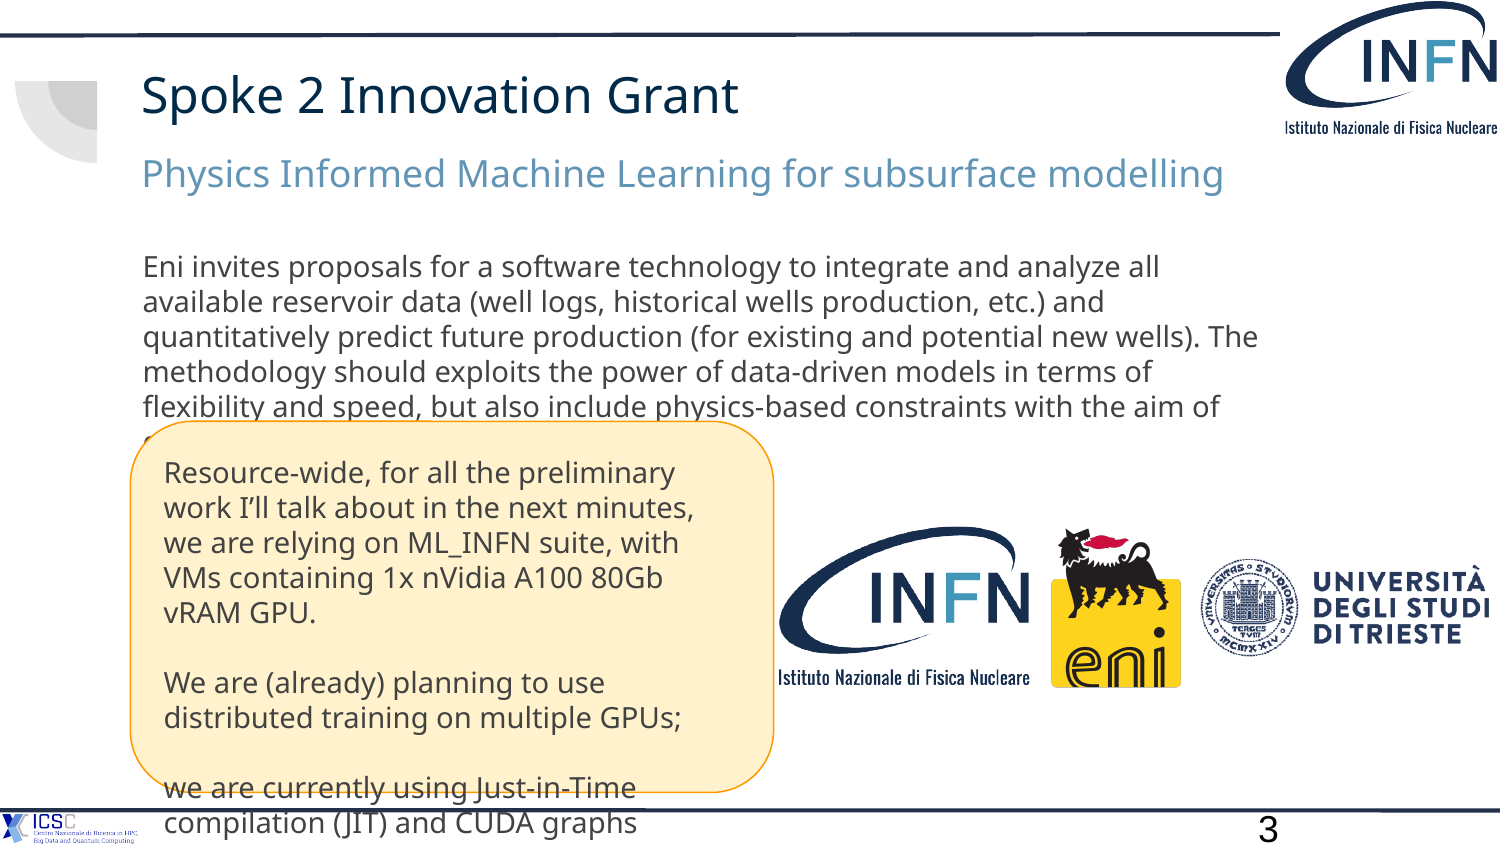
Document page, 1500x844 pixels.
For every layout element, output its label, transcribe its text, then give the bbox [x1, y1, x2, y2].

picture [0, 810, 143, 844]
picture [774, 525, 1033, 689]
list Eni invites proposals for a software technology to integrate and analyze all available reservoir data (well logs, historical wells production, etc.) and quantitatively predict future production (for existing and potential new wells). The methodology should exploits the power of data-driven models in terms of flexibility and speed, but also include physics-based constraints with the aim of guaranteeing the accuracy of the predictions. [127, 233, 1281, 406]
title Physics Informed Machine Learning for subsurface modelling [126, 134, 1280, 222]
title Spoke 2 Innovation Grant [126, 48, 1280, 134]
picture [1049, 524, 1183, 690]
text_box Resource-wide, for all the preliminary work I’ll talk about in the next minutes, we are relying on ML_INFN suite, with VMs containing 1x nVidia A100 80Gb vRAM GPU. We are (already) planning to use distributed training on multiple GPUs; we are currently using Just-in-Time compilation (JIT) and CUDA graphs optimisation [130, 421, 774, 793]
picture [1280, 0, 1500, 137]
picture [1199, 534, 1489, 680]
